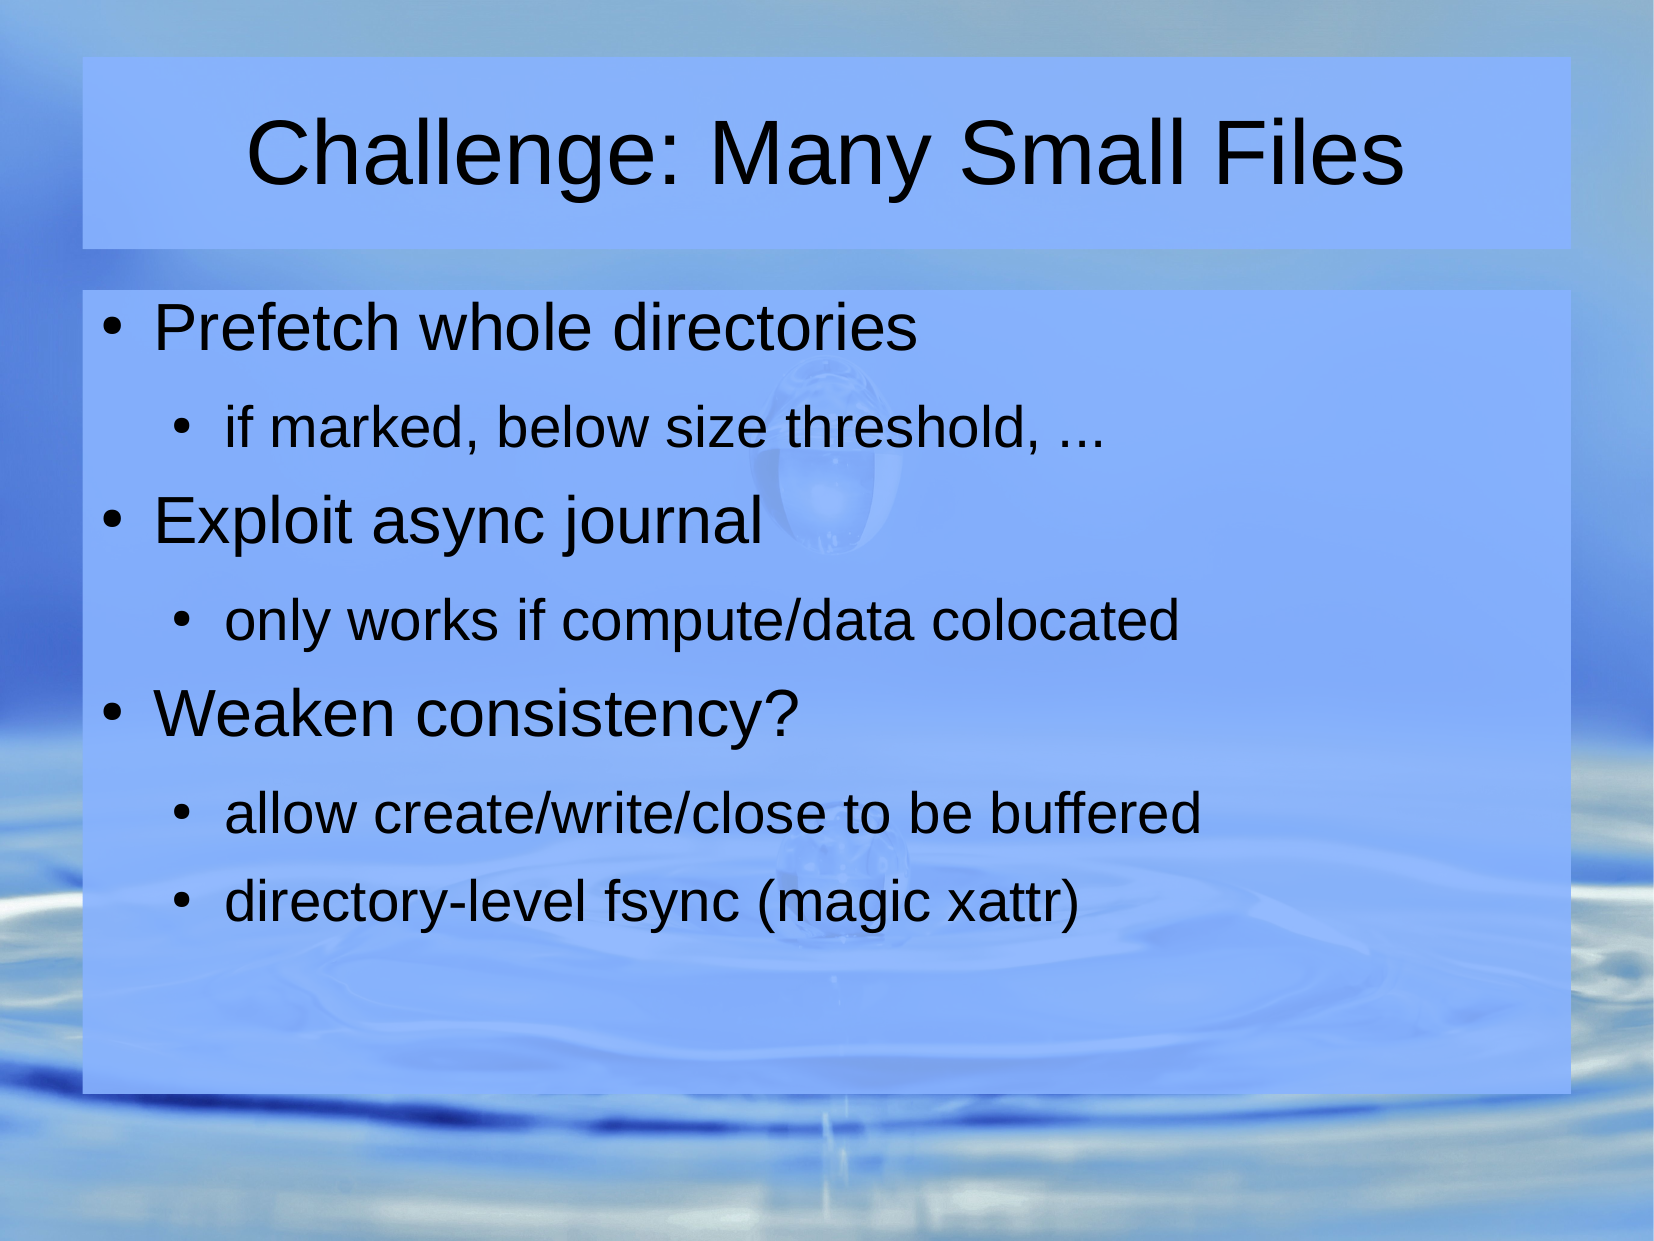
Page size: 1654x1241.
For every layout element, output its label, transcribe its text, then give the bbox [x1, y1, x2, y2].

picture [0, 0, 1654, 1241]
list Prefetch whole directories if marked, below size threshold, ... Exploit async journal only works if compute/data colocated Weaken consistency? allow create/write/close to be buffered directory-level fsync (magic xattr) [82, 290, 1571, 1094]
title Challenge: Many Small Files [82, 56, 1571, 250]
